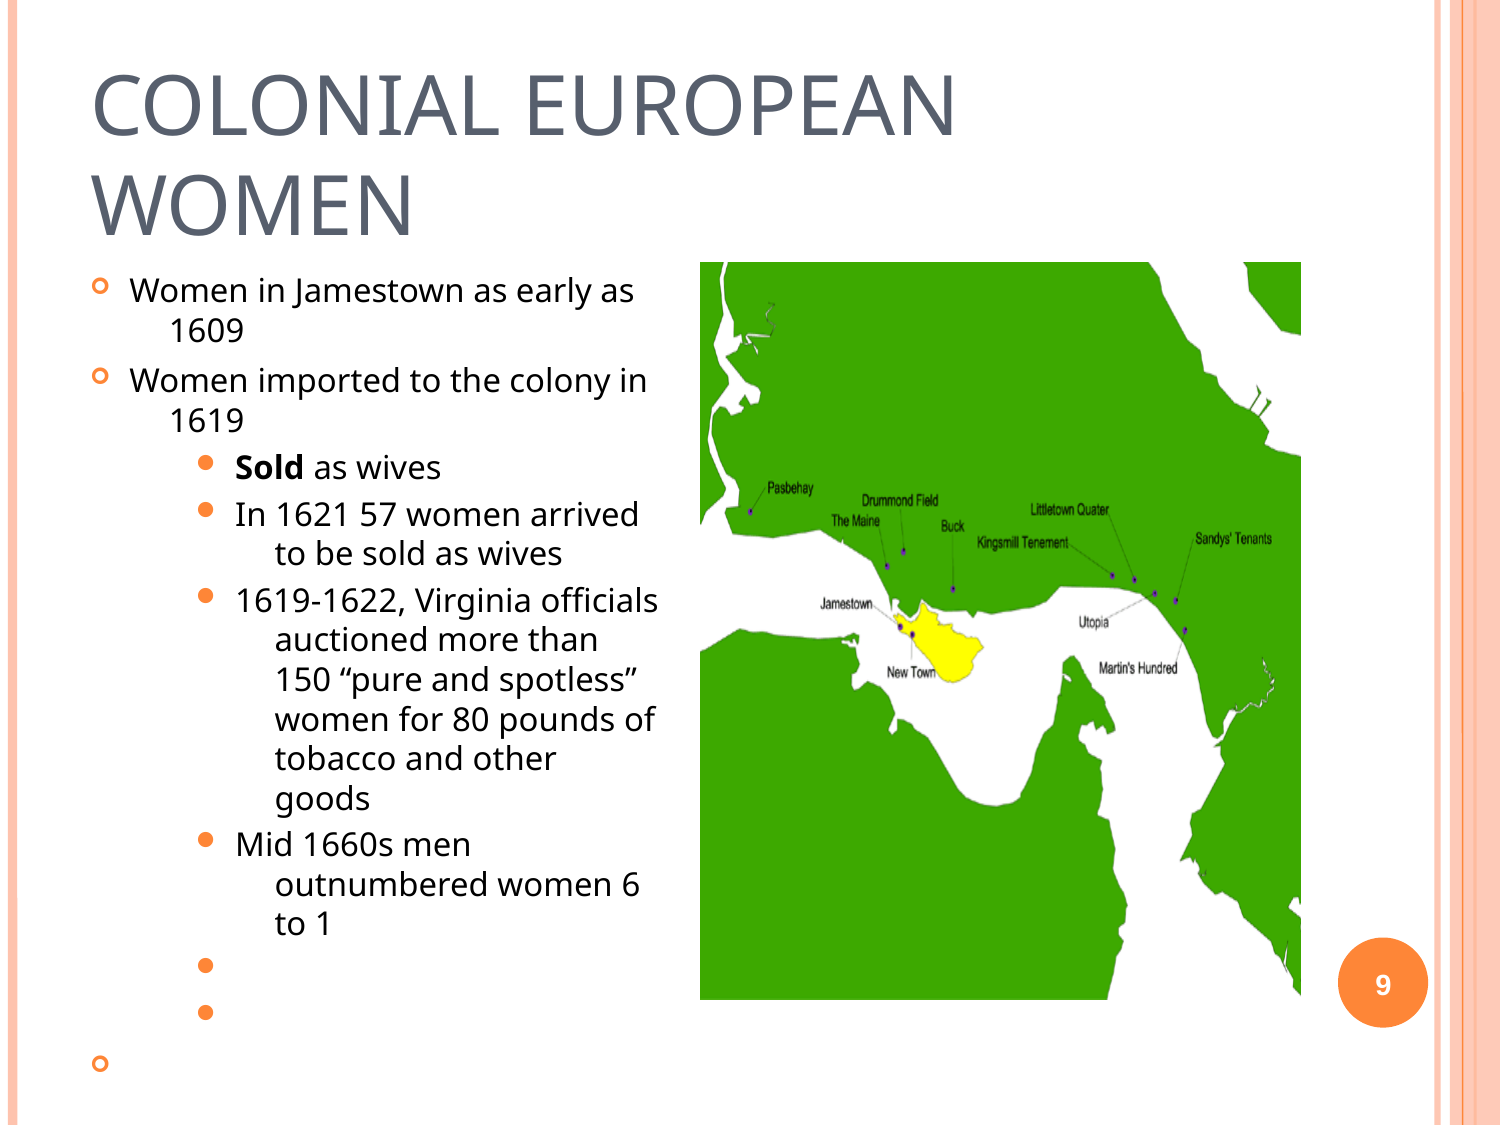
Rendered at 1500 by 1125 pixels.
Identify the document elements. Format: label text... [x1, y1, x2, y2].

title Colonial European Women [75, 45, 1300, 233]
list Women in Jamestown as early as 1609 Women imported to the colony in 1619 Sold as wives In 1621 57 women arrived to be sold as wives 1619-1622, Virginia officials auctioned more than 150 “pure and spotless” women for 80 pounds of tobacco and other goods Mid 1660s men outnumbered women 6 to 1 [75, 262, 676, 1013]
picture [700, 262, 1301, 1000]
text_box [1333, 940, 1434, 1027]
